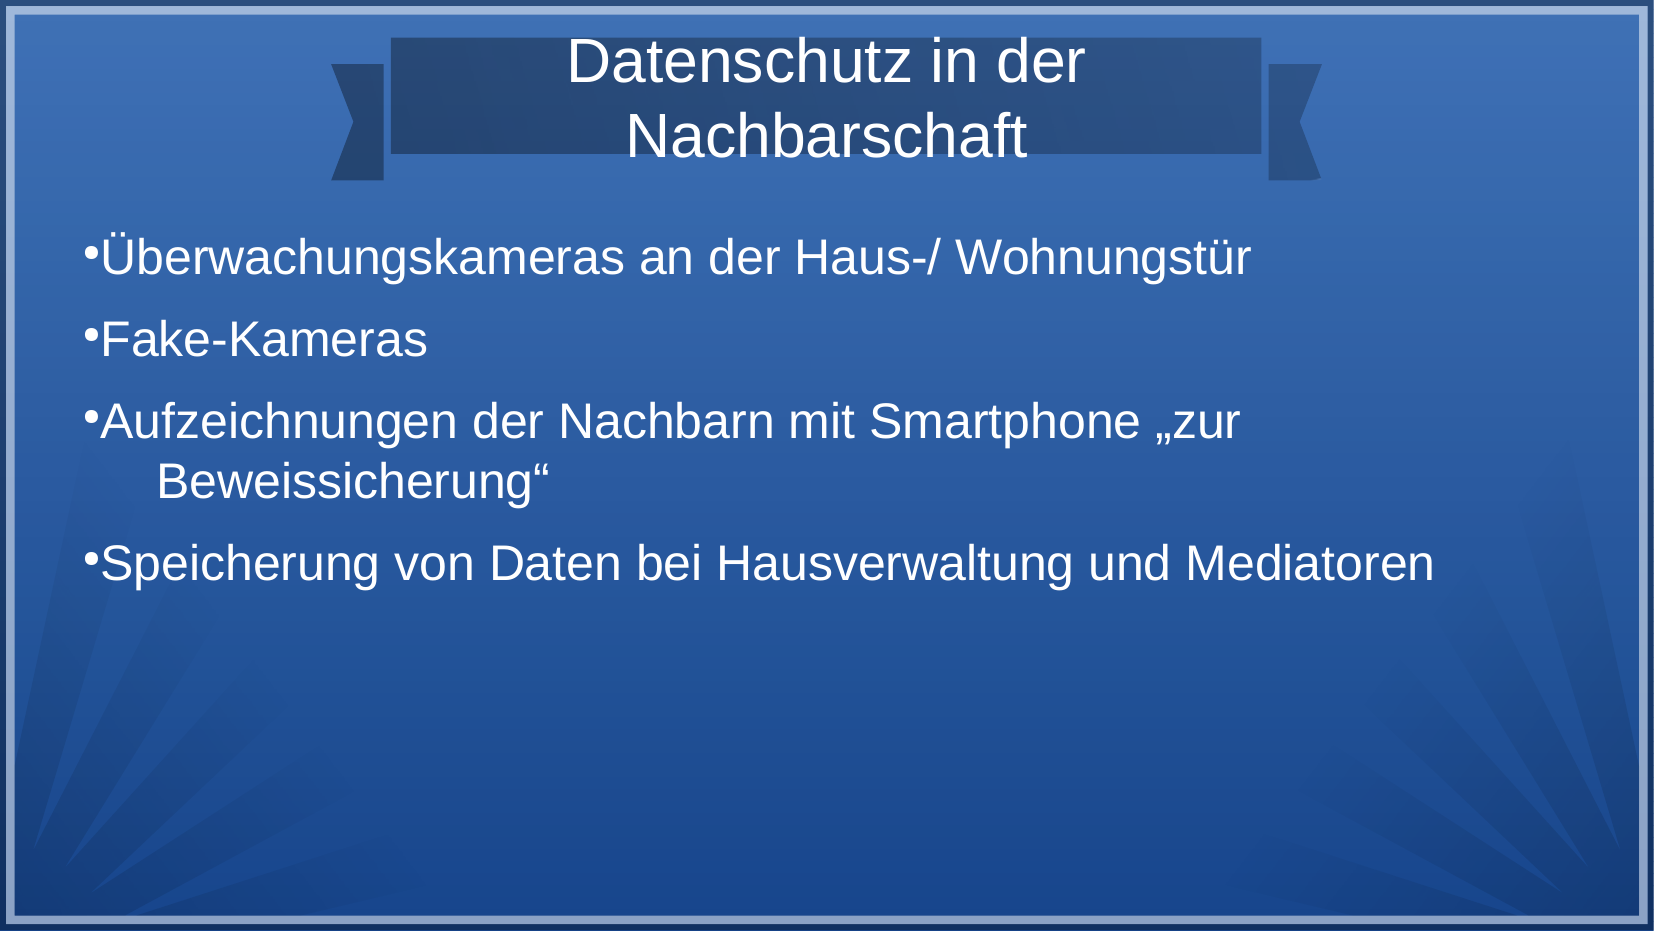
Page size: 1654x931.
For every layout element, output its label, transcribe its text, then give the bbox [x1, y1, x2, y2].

title Datenschutz in der Nachbarschaft [389, 17, 1264, 172]
list Überwachungskameras an der Haus-/ Wohnungstür Fake-Kameras Aufzeichnungen der Nachbarn mit Smartphone „zur Beweissicherung“ Speicherung von Daten bei Hausverwaltung und Mediatoren [82, 224, 1571, 848]
